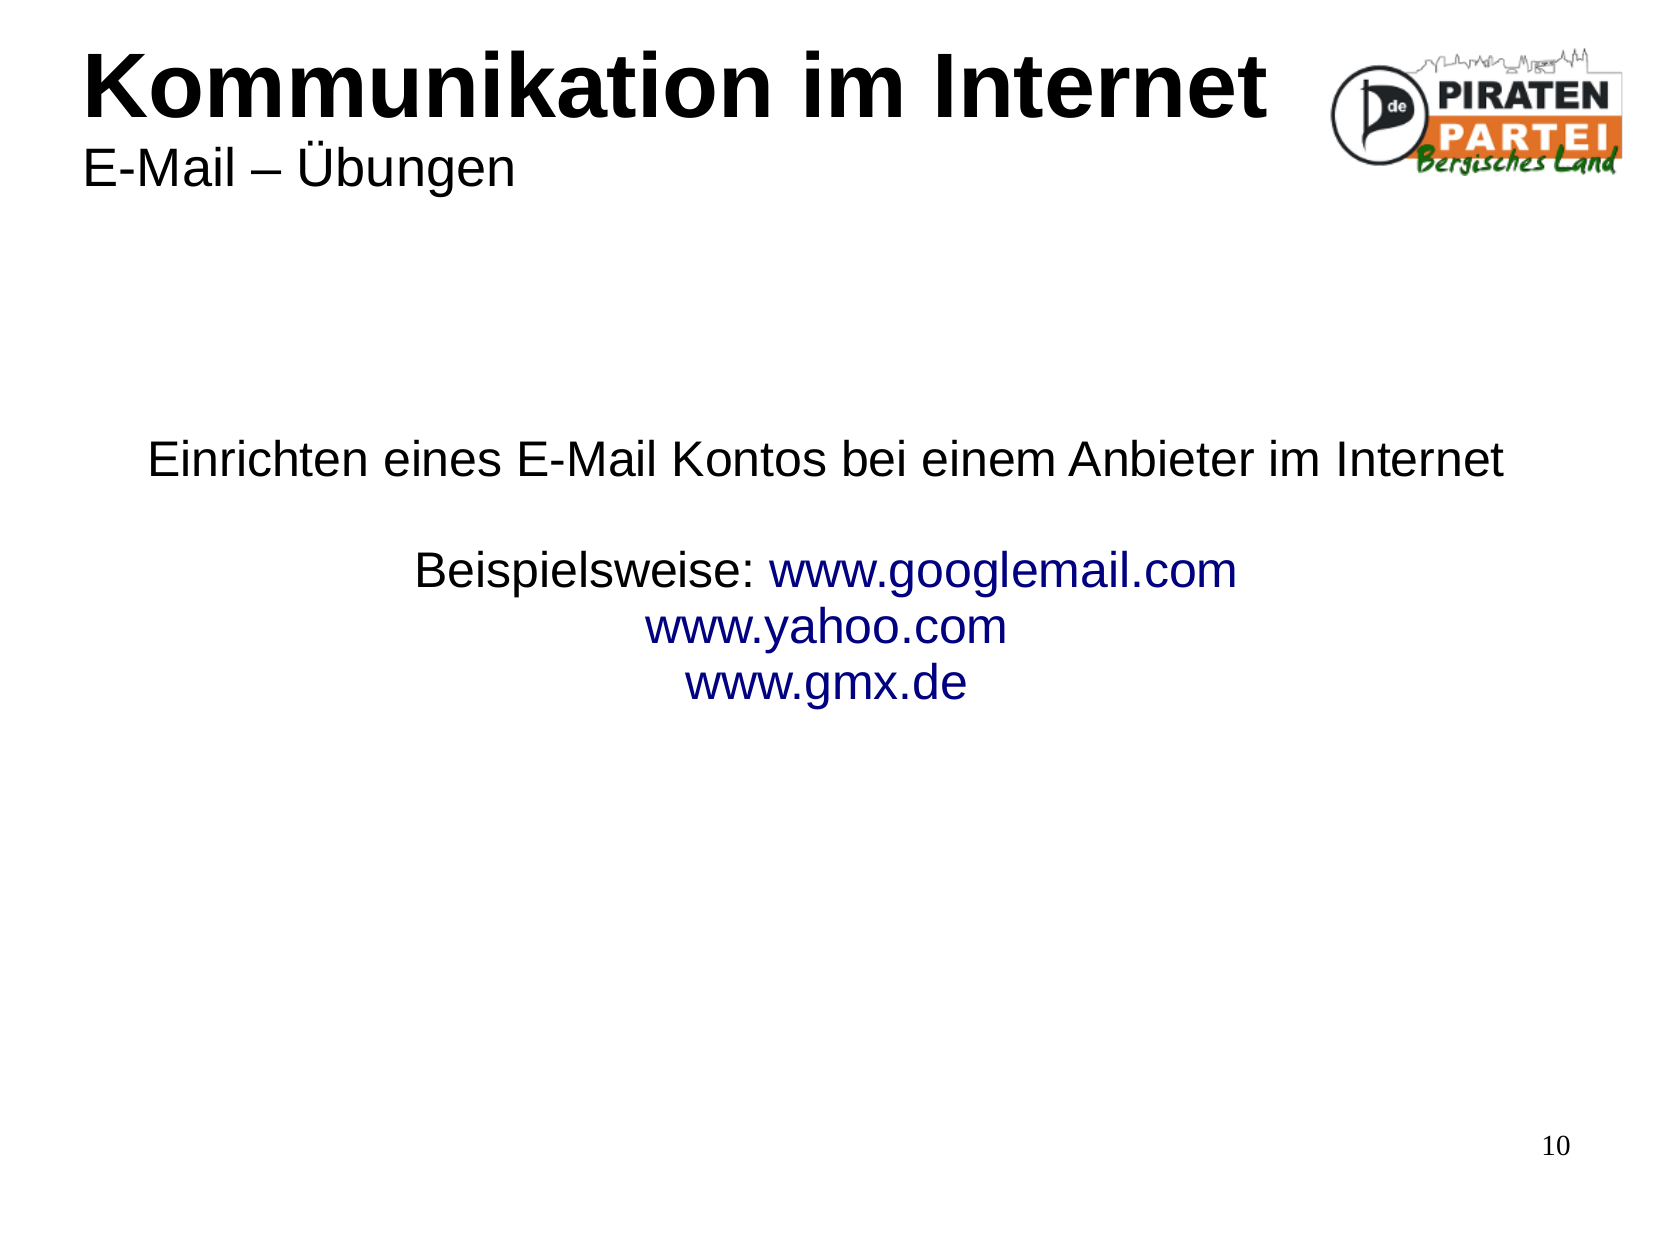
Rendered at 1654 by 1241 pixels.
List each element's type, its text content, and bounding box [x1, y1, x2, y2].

title Kommunikation im Internet E-Mail – Übungen [82, 34, 1571, 198]
picture [1328, 47, 1625, 176]
text_box Einrichten eines E-Mail Kontos bei einem Anbieter im Internet Beispielsweise: www.googlemail.com www.yahoo.com www.gmx.de [82, 206, 1571, 1102]
